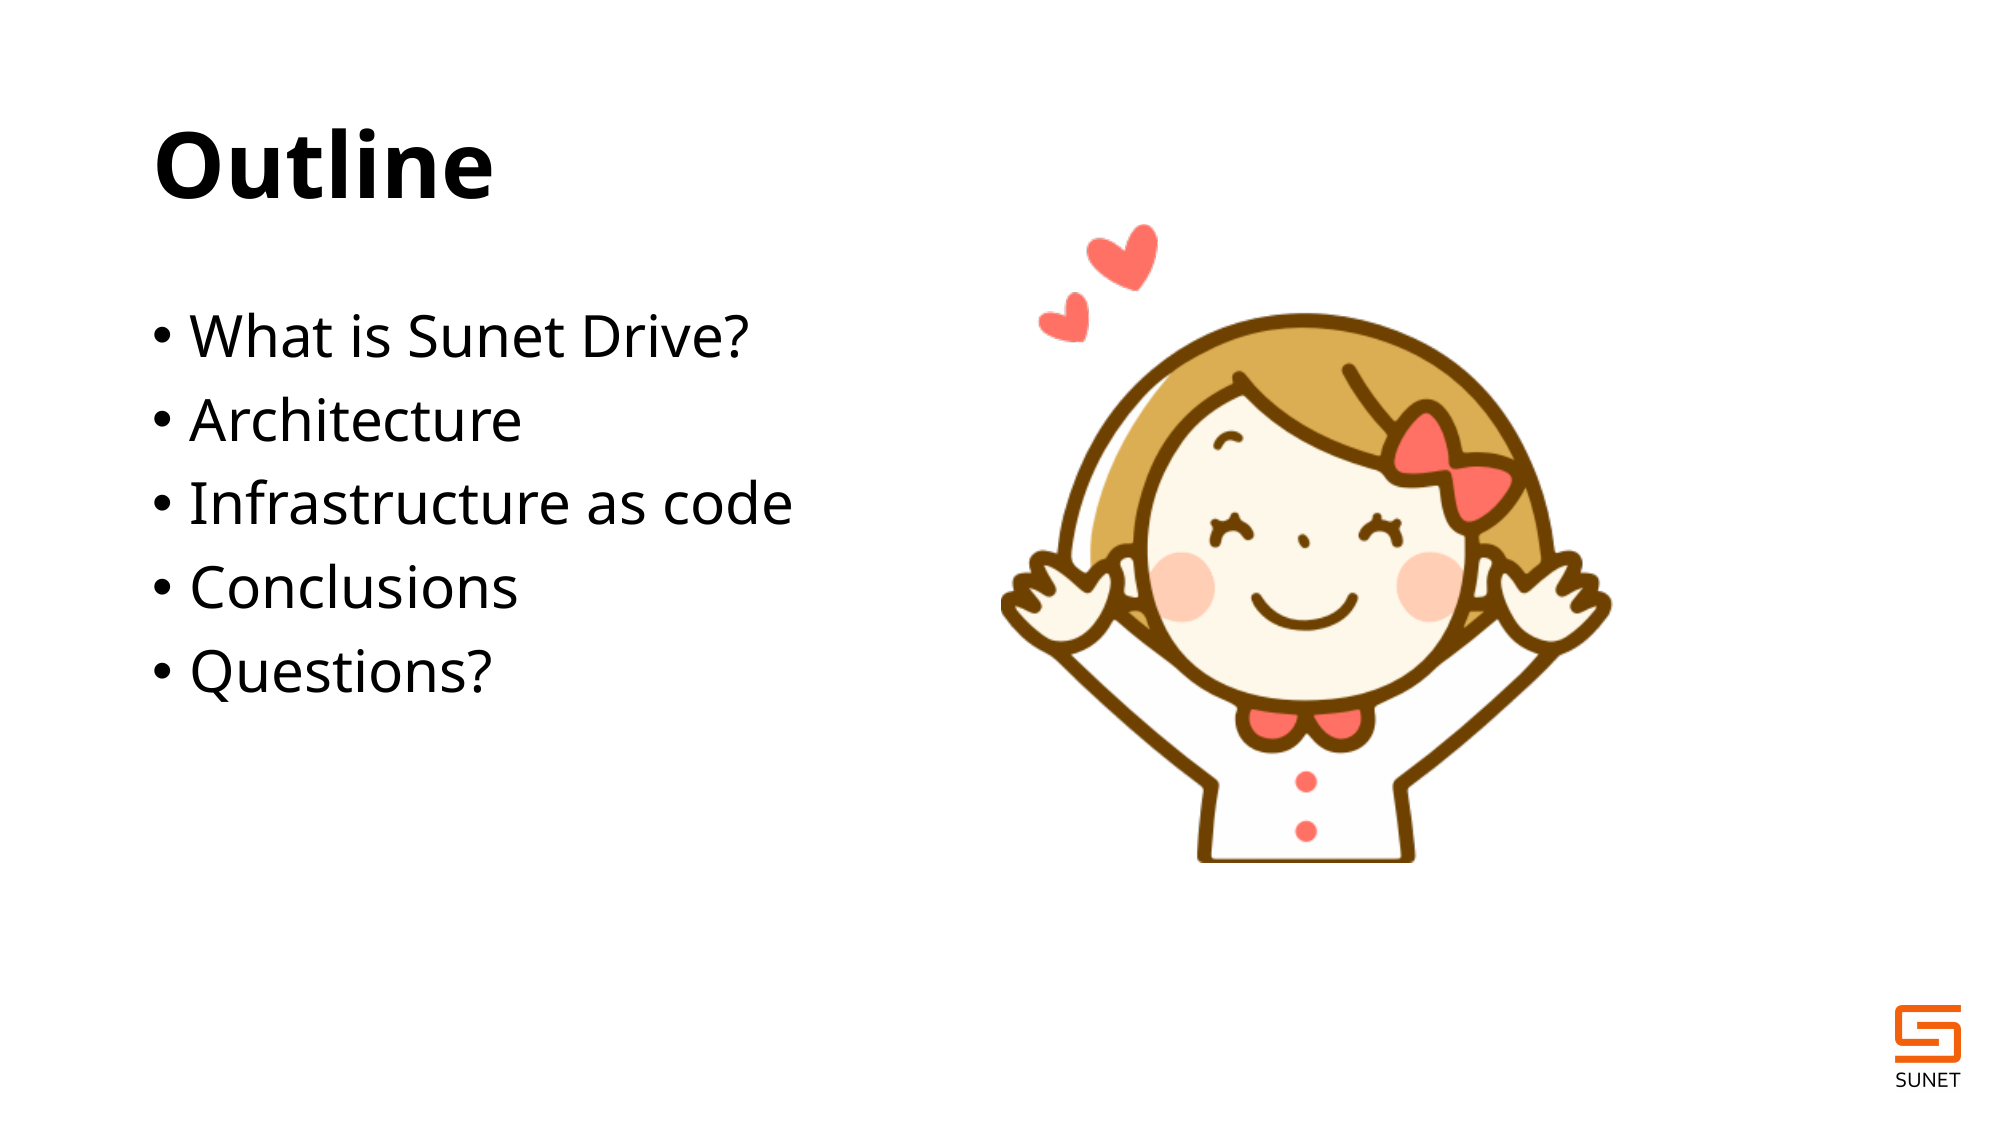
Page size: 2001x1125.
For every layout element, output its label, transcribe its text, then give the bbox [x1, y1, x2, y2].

list What is Sunet Drive? Architecture Infrastructure as code Conclusions Questions? [137, 299, 1863, 949]
title Outline [137, 59, 1863, 278]
picture [1001, 224, 1613, 863]
picture [1895, 1005, 1961, 1092]
